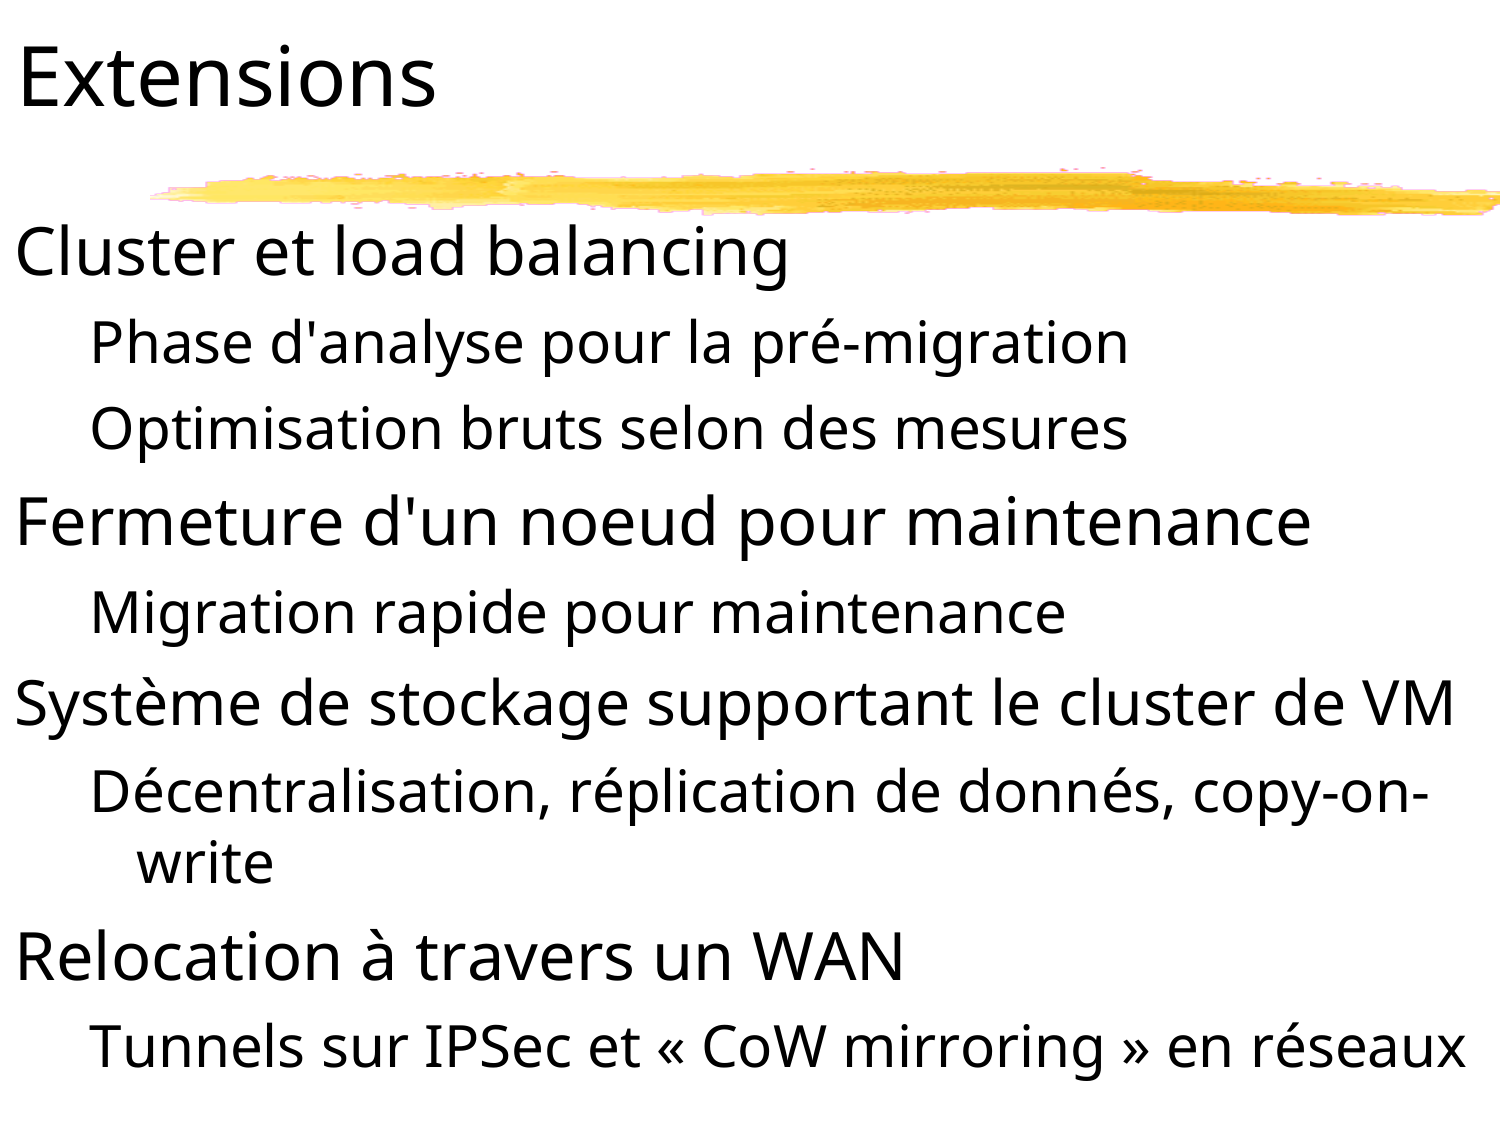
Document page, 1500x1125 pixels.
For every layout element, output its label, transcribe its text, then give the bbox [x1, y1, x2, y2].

title Extensions [1, 0, 1277, 134]
picture [150, 162, 1500, 202]
list Cluster et load balancing Phase d'analyse pour la pré-migration Optimisation bruts selon des mesures Fermeture d'un noeud pour maintenance Migration rapide pour maintenance Système de stockage supportant le cluster de VM Décentralisation, réplication de donnés, copy-on-write Relocation à travers un WAN Tunnels sur IPSec et « CoW mirroring » en réseaux [0, 202, 1500, 1046]
